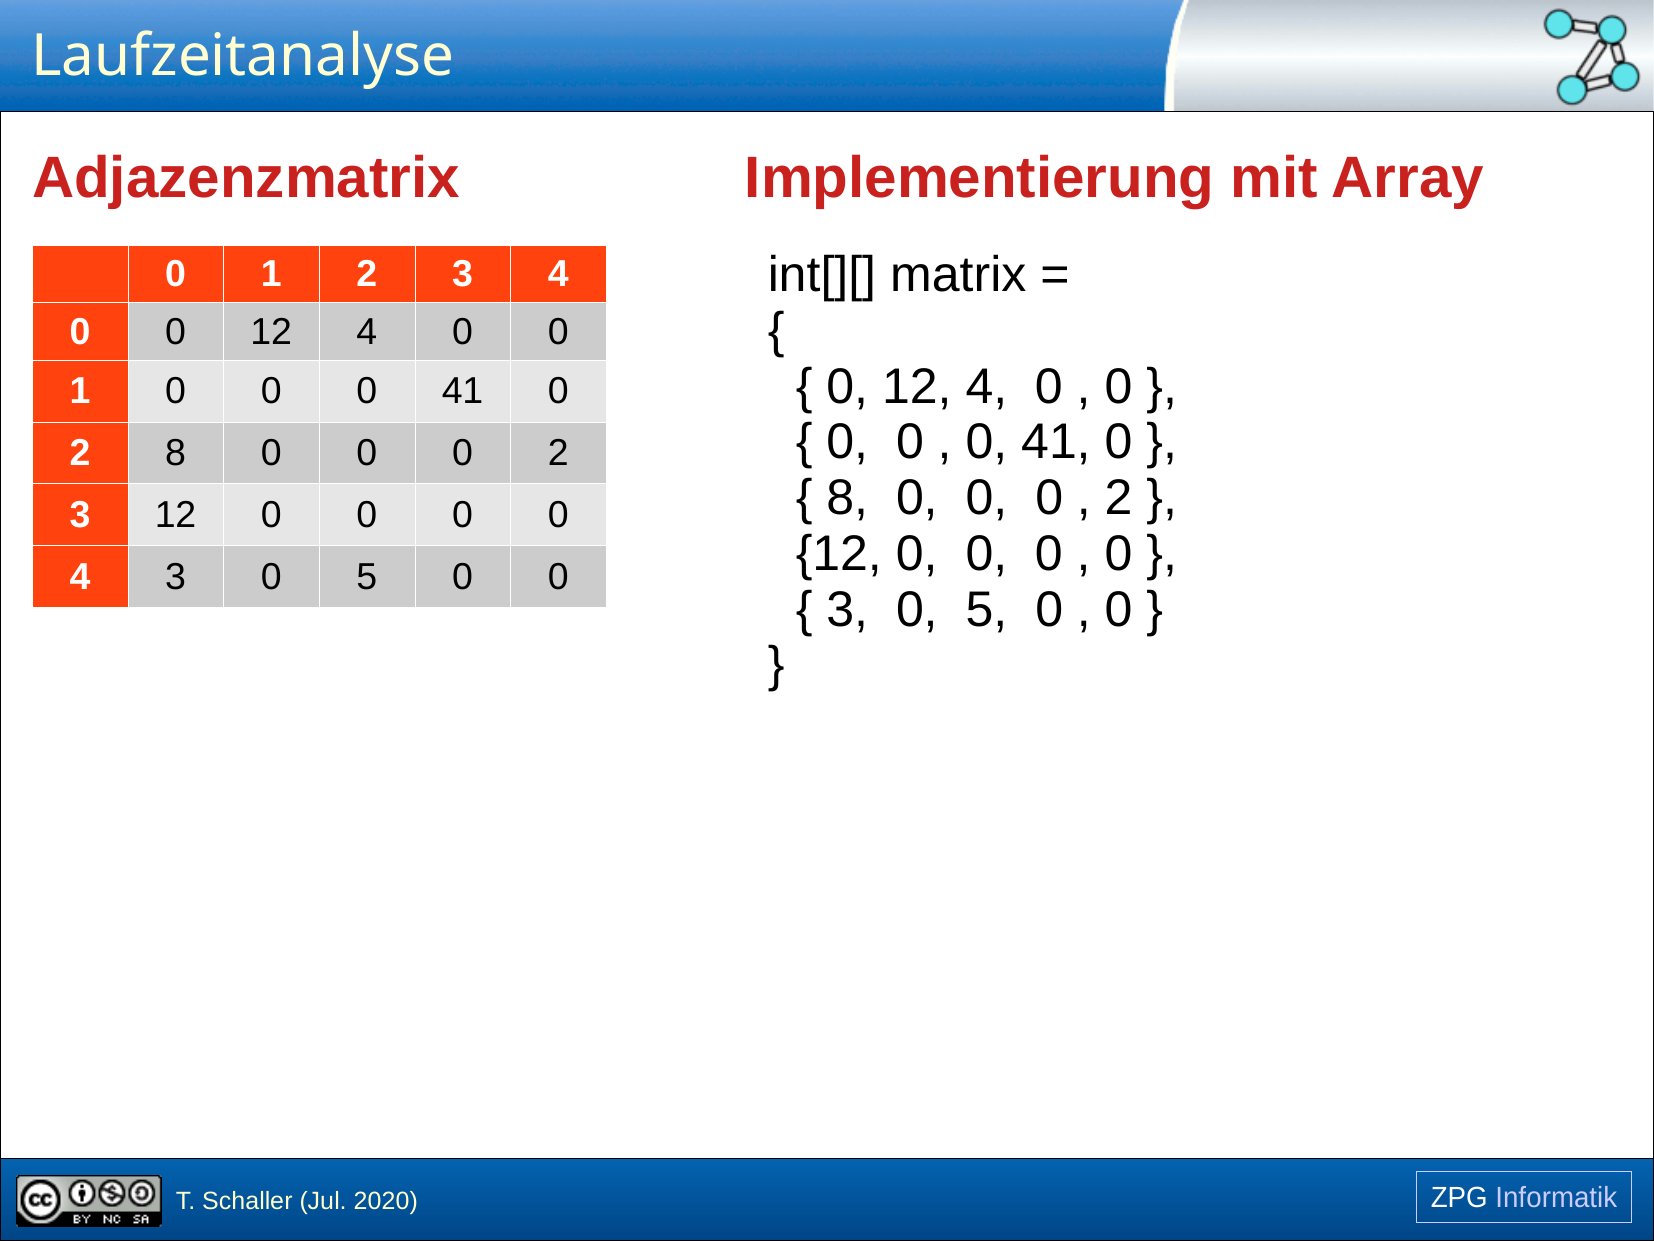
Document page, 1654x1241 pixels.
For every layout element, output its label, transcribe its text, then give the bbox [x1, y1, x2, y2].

table_cell 0 [129, 303, 223, 360]
table_cell 0 [416, 303, 510, 360]
table_cell 0 [224, 361, 319, 422]
table_cell 0 [511, 361, 606, 422]
text_box int[][] matrix = { { 0, 12, 4, 0 , 0 }, { 0, 0 , 0, 41, 0 }, { 8, 0, 0, 0 , 2 }, {12, 0, 0, 0 , 0 }, { 3, 0, 5, 0 , 0 } } [753, 239, 1490, 700]
text_box Implementierung mit Array [745, 145, 1614, 212]
table_cell 4 [33, 546, 128, 607]
table_cell 5 [320, 546, 415, 607]
title Laufzeitanalyse [31, 14, 1151, 92]
text_box Adjazenzmatrix [32, 145, 745, 212]
table_cell 3 [129, 546, 223, 607]
table_cell 0 [320, 484, 415, 545]
table_cell 0 [511, 484, 606, 545]
table_cell 0 [416, 546, 510, 607]
table_cell 0 [416, 423, 510, 483]
table_cell 0 [129, 361, 223, 422]
table_cell 0 [224, 546, 319, 607]
table_cell 0 [320, 361, 415, 422]
table_cell 0 [33, 303, 128, 360]
table_cell 0 [416, 484, 510, 545]
table_header 4 [511, 246, 606, 302]
table_cell 0 [224, 423, 319, 483]
table_cell 0 [224, 484, 319, 545]
table_cell 3 [33, 484, 128, 545]
table_header 0 [129, 246, 223, 302]
table_header 2 [320, 246, 415, 302]
table_cell 12 [129, 484, 223, 545]
table_cell 12 [224, 303, 319, 360]
picture [0, 0, 1654, 111]
table_header 3 [416, 246, 510, 302]
table_header 1 [224, 246, 319, 302]
table_cell 41 [416, 361, 510, 422]
table_cell 1 [33, 361, 128, 422]
table_cell 2 [33, 423, 128, 483]
table_header [33, 246, 128, 302]
table_cell 0 [511, 546, 606, 607]
table_cell 2 [511, 423, 606, 483]
table_cell 8 [129, 423, 223, 483]
picture [16, 1175, 162, 1227]
table_cell 4 [320, 303, 415, 360]
table_cell 0 [320, 423, 415, 483]
table_cell 0 [511, 303, 606, 360]
